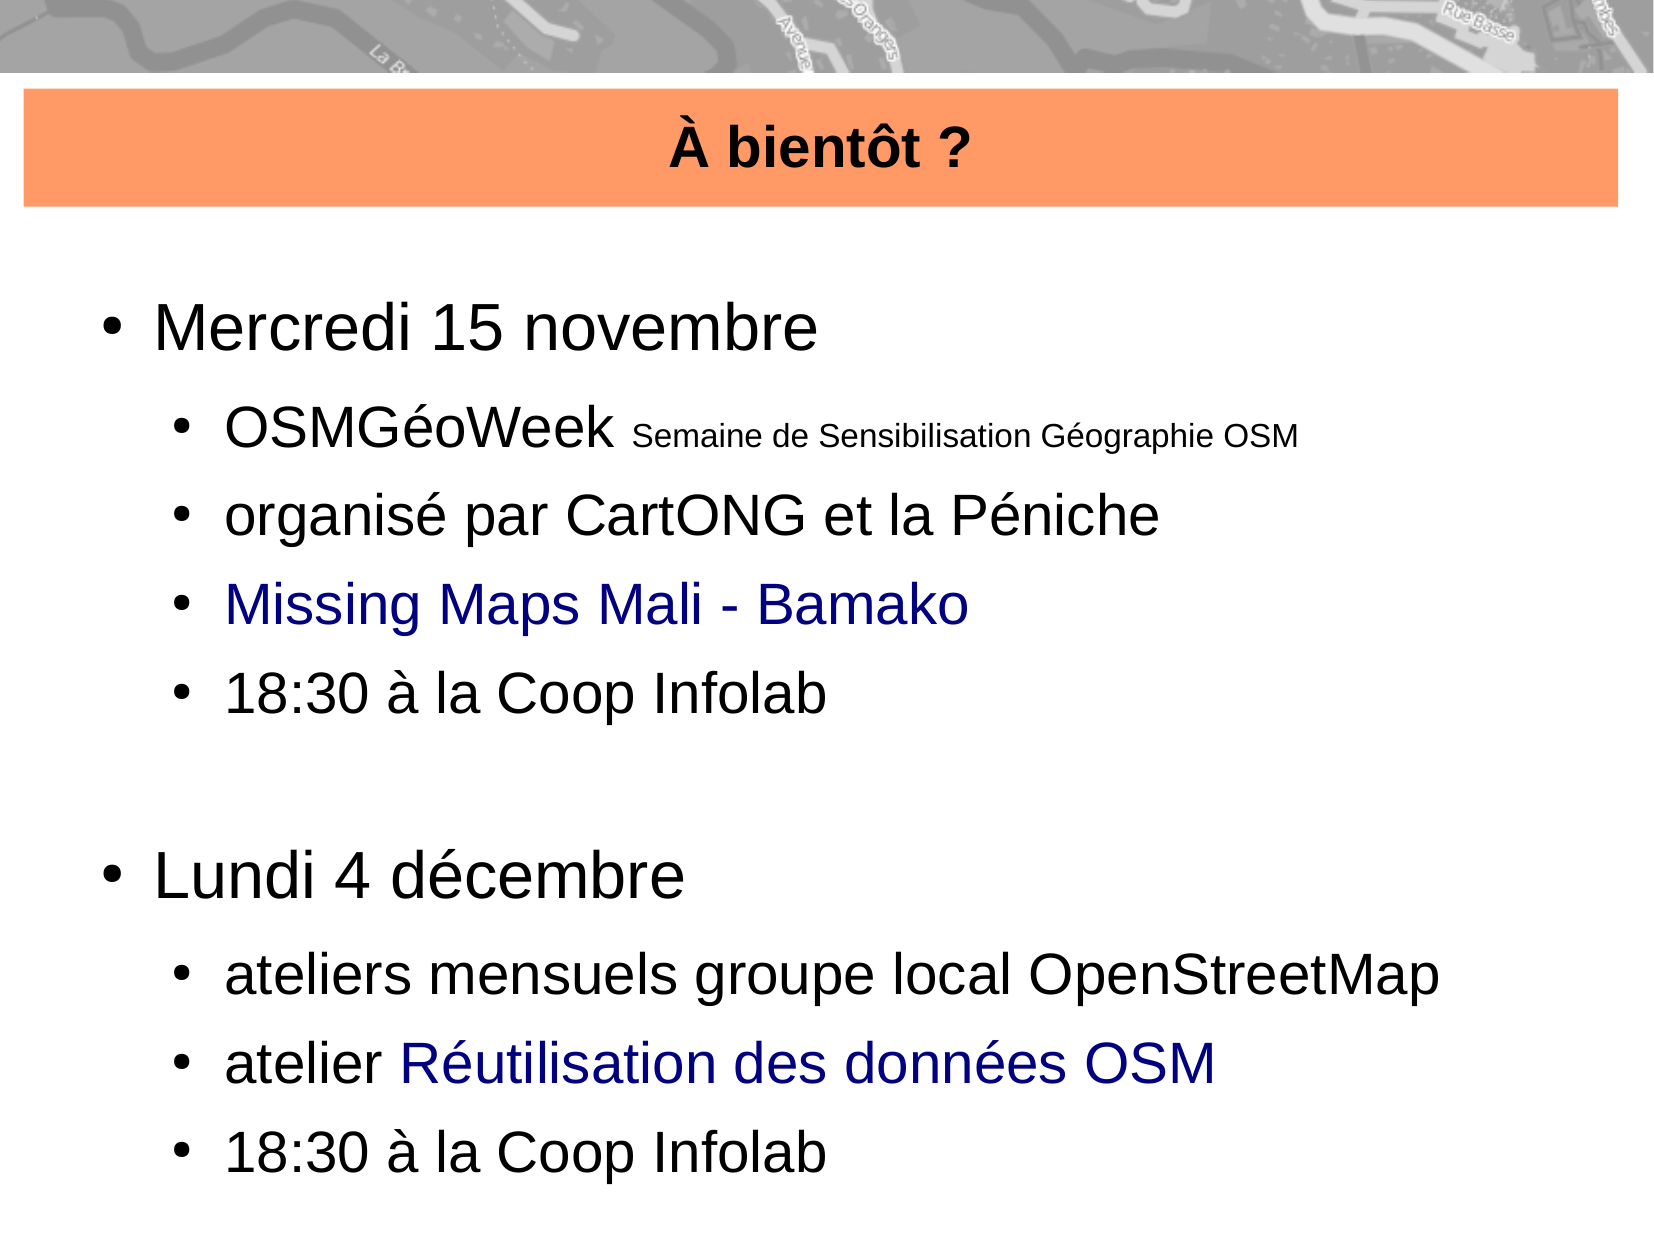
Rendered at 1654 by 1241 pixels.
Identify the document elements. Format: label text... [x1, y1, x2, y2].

table_header [1240, 12, 1653, 77]
text_box À bientôt ? [23, 88, 1619, 207]
picture [0, 0, 1654, 73]
table_header [0, 12, 413, 77]
list Mercredi 15 novembre OSMGéoWeek Semaine de Sensibilisation Géographie OSM organisé par CartONG et la Péniche Missing Maps Mali - Bamako 18:30 à la Coop Infolab Lundi 4 décembre ateliers mensuels groupe local OpenStreetMap atelier Réutilisation des données OSM 18:30 à la Coop Infolab [82, 290, 1571, 1211]
table_header [413, 12, 826, 77]
table_header [826, 12, 1240, 77]
